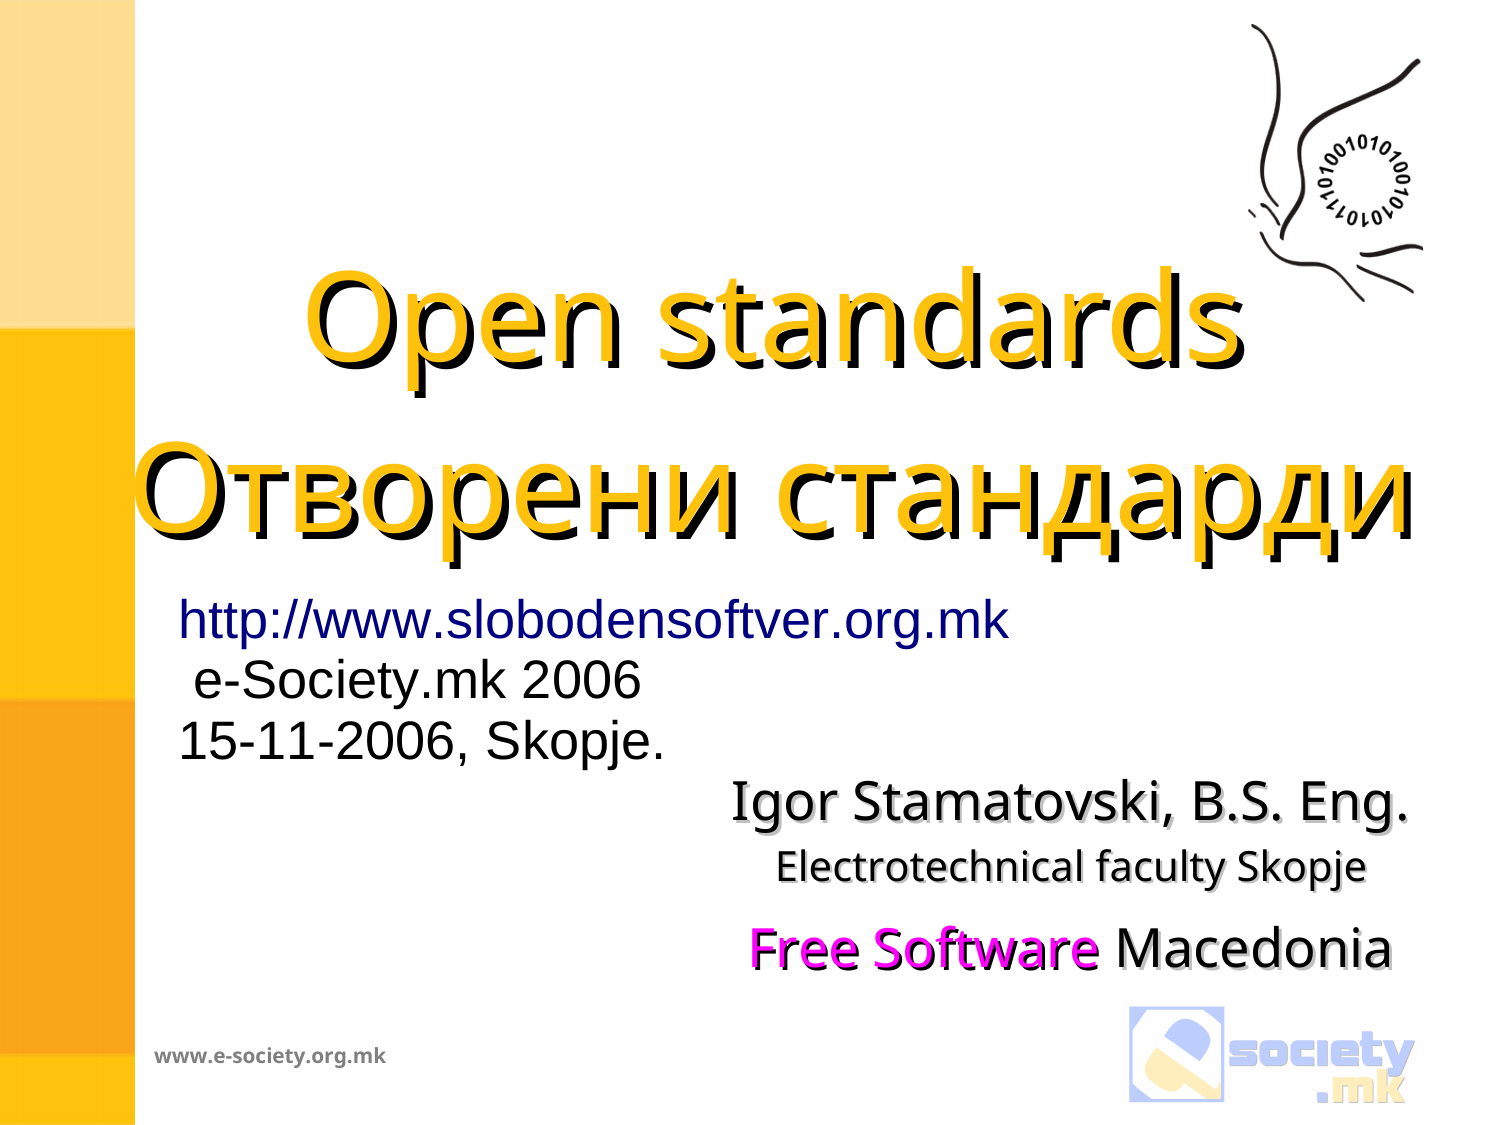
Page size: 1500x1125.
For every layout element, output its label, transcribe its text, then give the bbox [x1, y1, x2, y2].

title Open standards Отворени стандарди [96, 118, 1447, 680]
picture [1248, 24, 1424, 118]
text_box Igor Stamatovski, B.S. Eng. Electrotechnical faculty Skopje Free Software Macedonia [620, 778, 1447, 1059]
picture [0, 0, 135, 1125]
text_box http://www.slobodensoftver.org.mk e-Society.mk 2006 15-11-2006, Skopje. [88, 581, 1182, 779]
